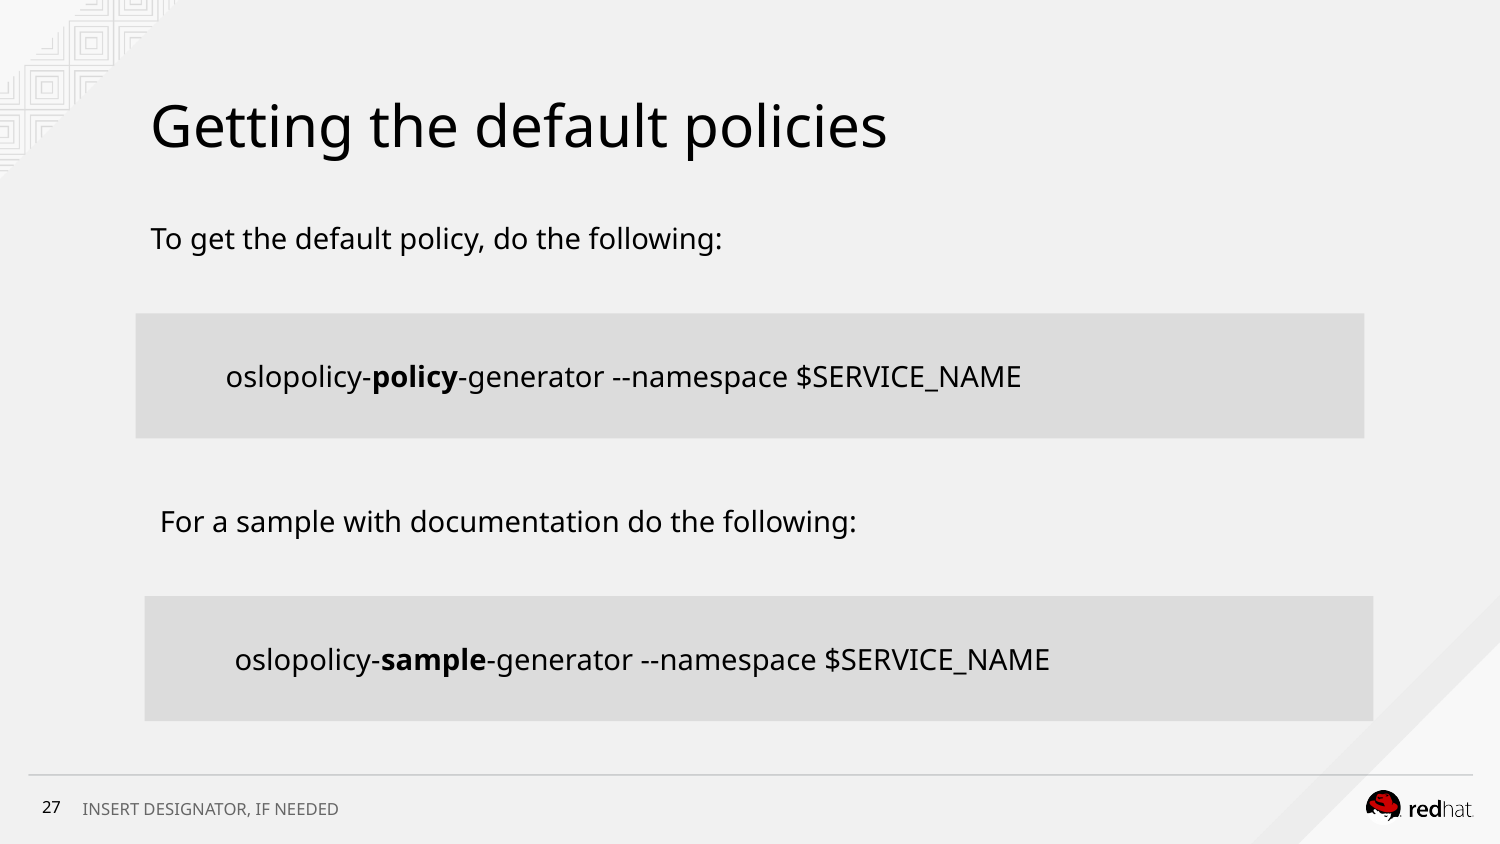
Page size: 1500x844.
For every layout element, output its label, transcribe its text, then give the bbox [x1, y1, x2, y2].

subtitle For a sample with documentation do the following: [144, 488, 955, 596]
picture [0, 0, 1500, 844]
subtitle To get the default policy, do the following: [135, 205, 945, 314]
slide_number 1 [16, 776, 77, 842]
text_box oslopolicy-policy-generator --namespace $SERVICE_NAME [135, 313, 1365, 439]
text_box oslopolicy-sample-generator --namespace $SERVICE_NAME [144, 596, 1374, 722]
title Getting the default policies [135, 0, 1365, 175]
